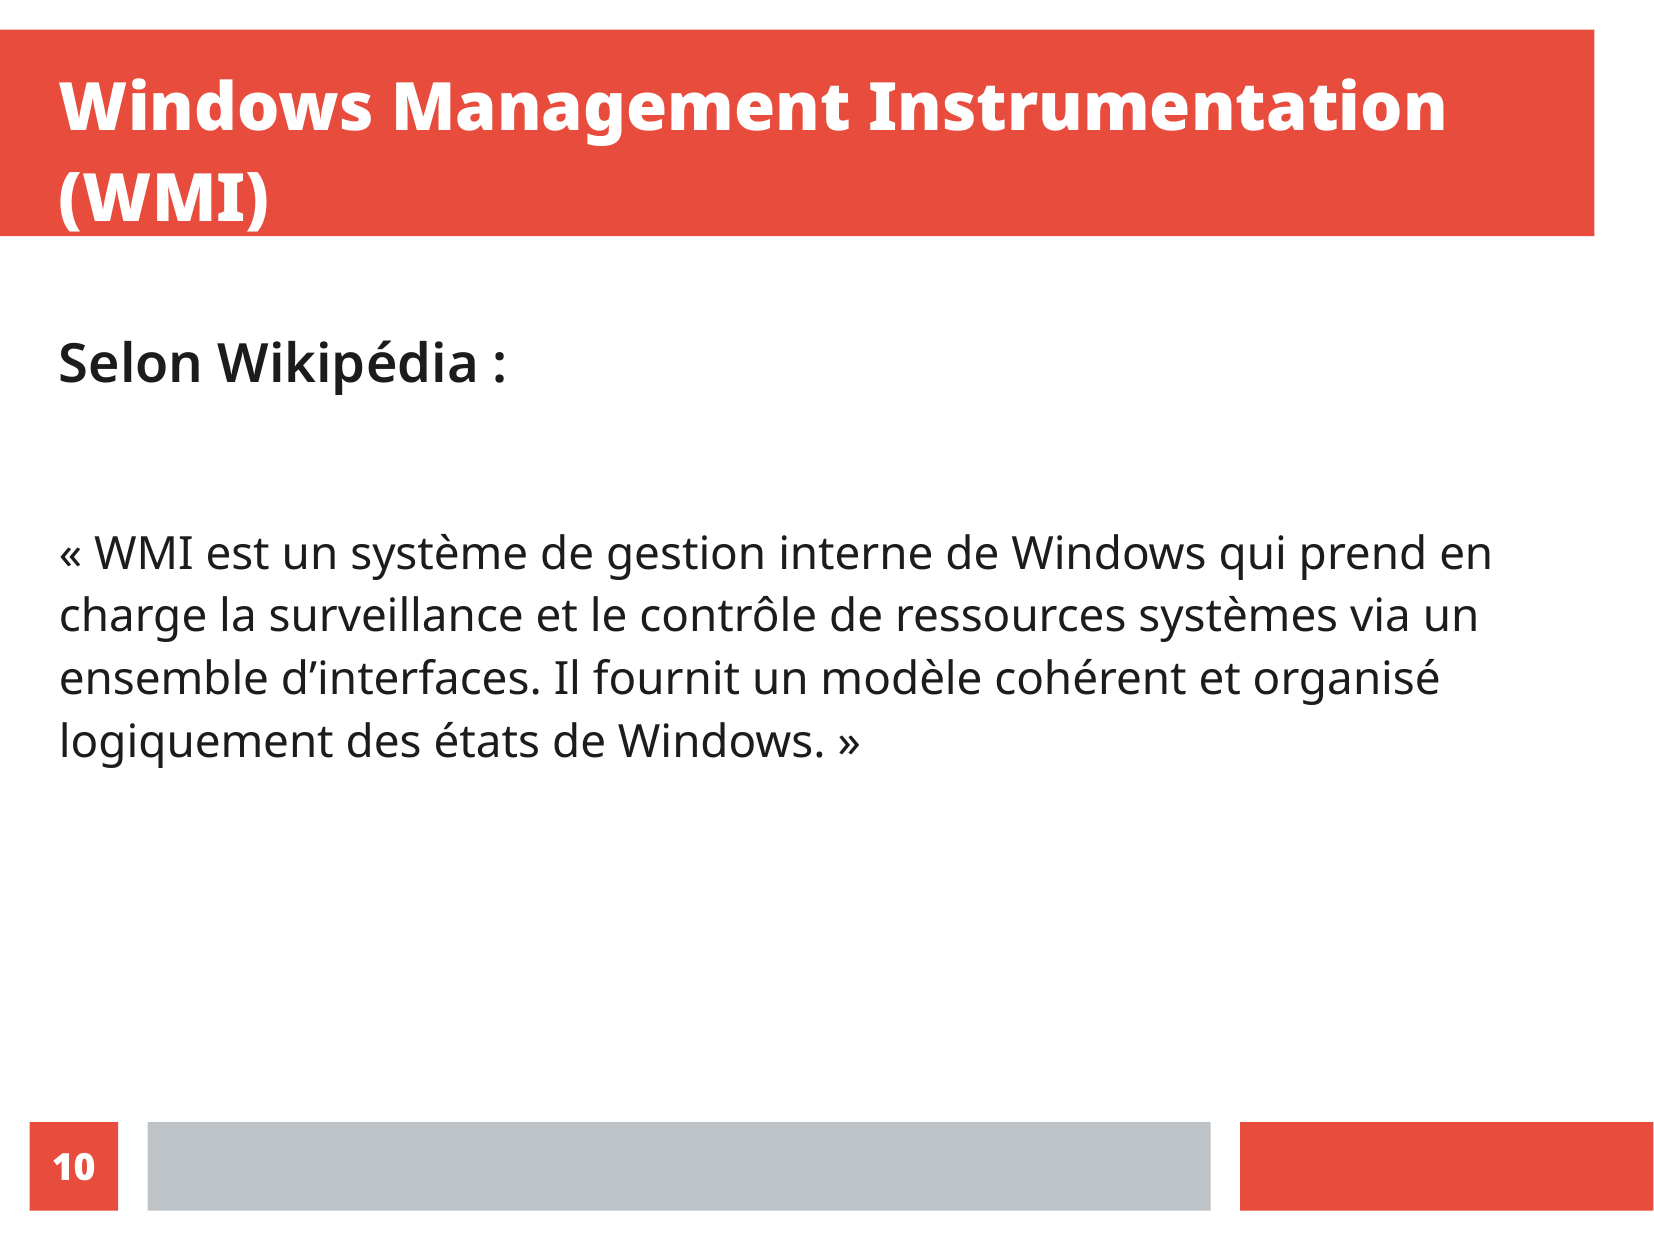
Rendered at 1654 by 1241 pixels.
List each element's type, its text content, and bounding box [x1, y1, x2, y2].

title Windows Management Instrumentation (WMI) [59, 59, 1595, 207]
list Selon Wikipédia : « WMI est un système de gestion interne de Windows qui prend en charge la surveillance et le contrôle de ressources systèmes via un ensemble d’interfaces. Il fournit un modèle cohérent et organisé logiquement des états de Windows. » [59, 324, 1565, 1093]
